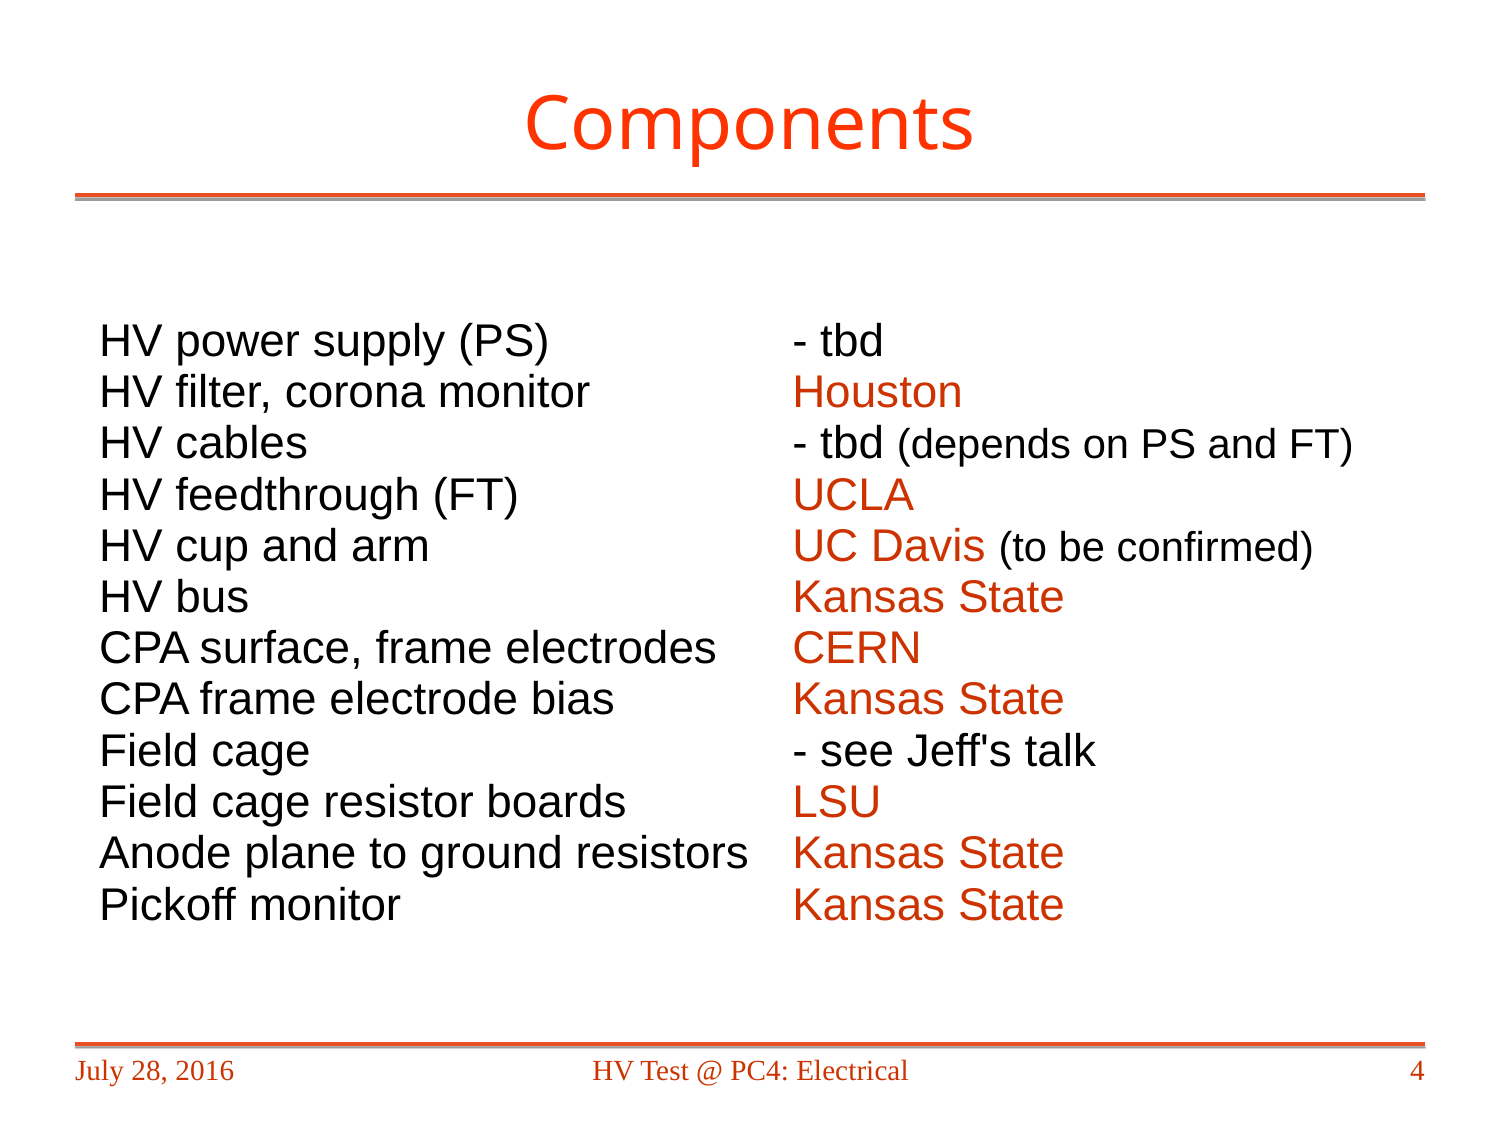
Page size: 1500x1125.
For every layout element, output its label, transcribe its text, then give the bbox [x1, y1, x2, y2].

text_box HV power supply (PS) - tbd HV filter, corona monitor Houston HV cables - tbd (depends on PS and FT) HV feedthrough (FT) UCLA HV cup and arm UC Davis (to be confirmed) HV bus Kansas State CPA surface, frame electrodes CERN CPA frame electrode bias Kansas State Field cage - see Jeff's talk Field cage resistor boards LSU Anode plane to ground resistors Kansas State Pickoff monitor Kansas State [84, 307, 1416, 938]
title Components [75, 44, 1425, 196]
